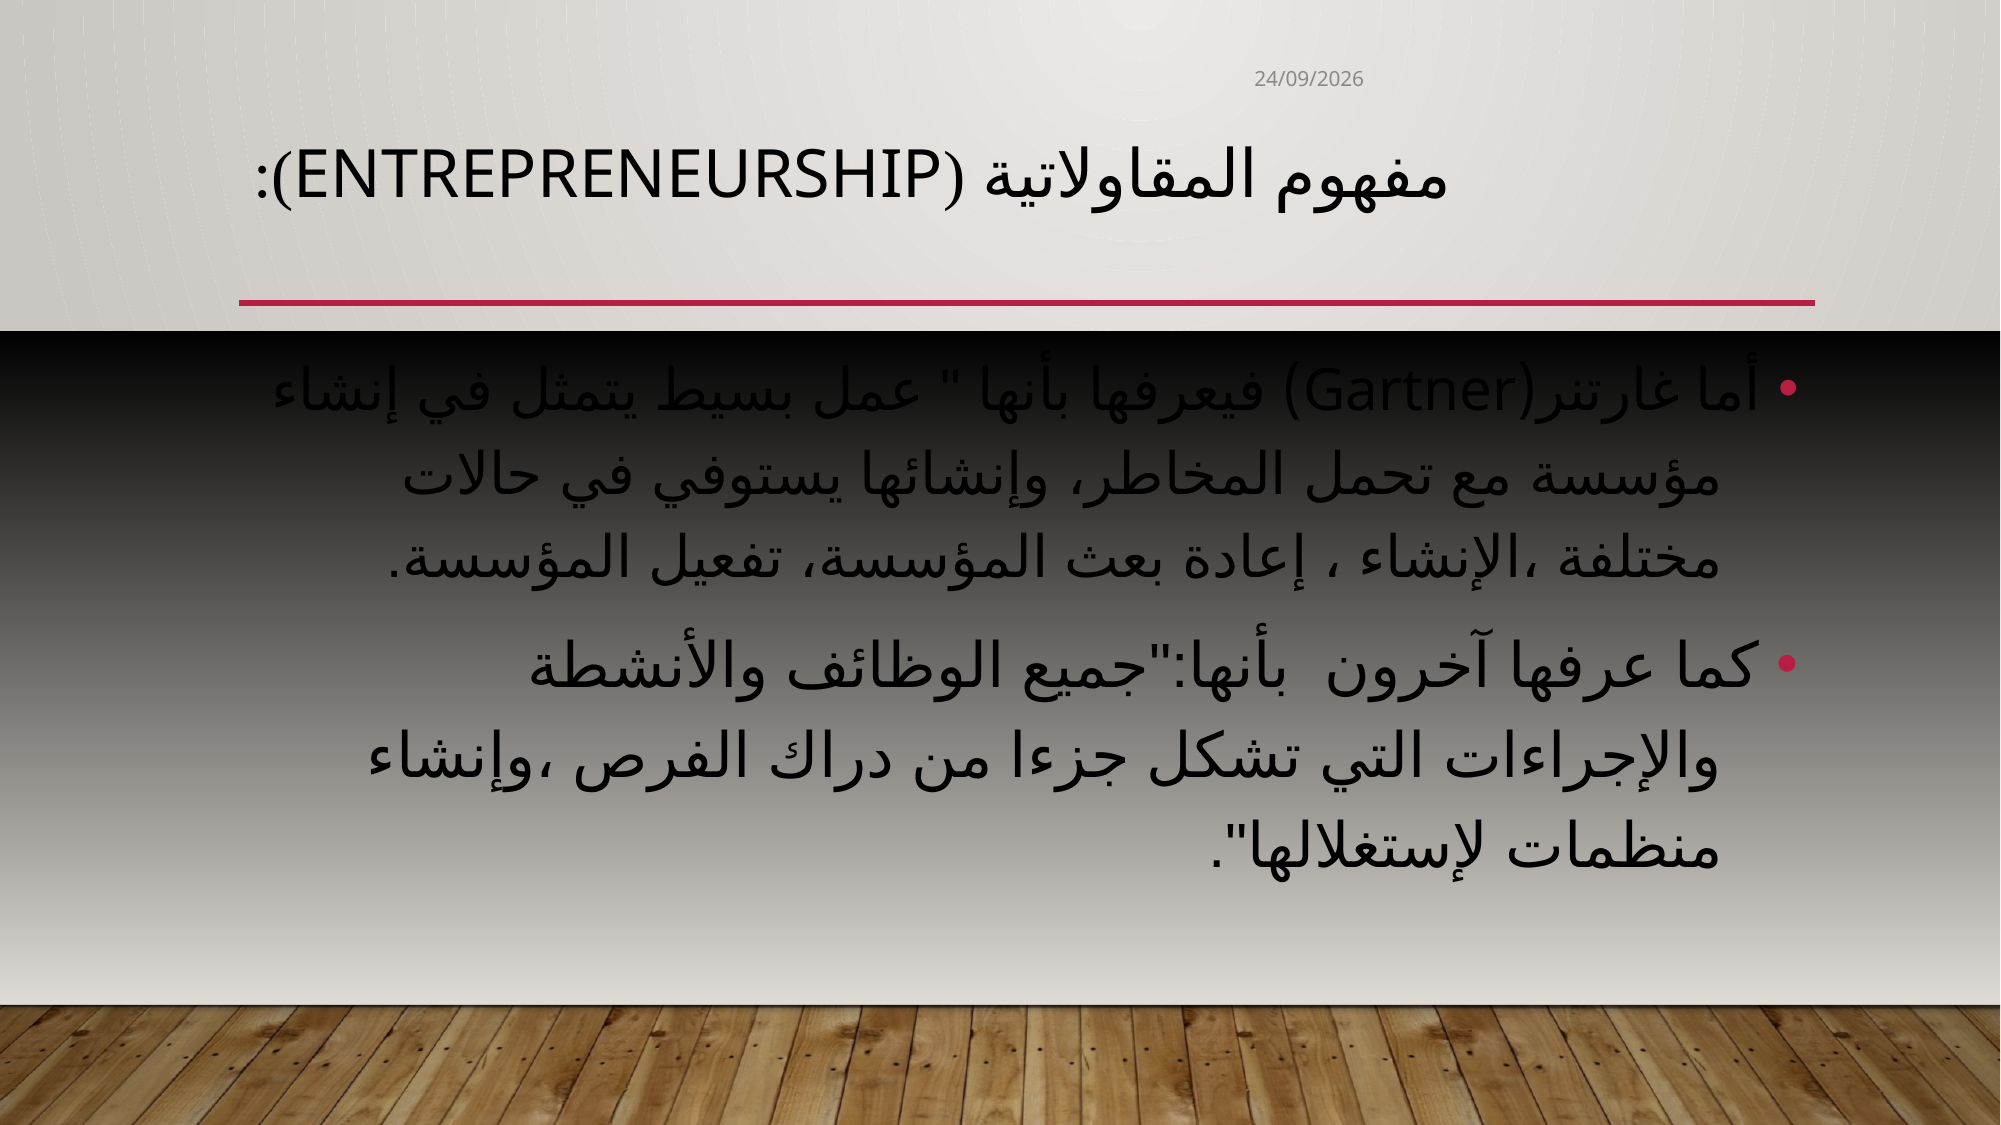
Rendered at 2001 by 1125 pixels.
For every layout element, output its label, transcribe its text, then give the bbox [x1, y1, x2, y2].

text_box 19/02/2020 [1239, 54, 1814, 105]
list أما غارتنر(Gartner) فيعرفها بأنها " عمل بسيط يتمثل في إنشاء مؤسسة مع تحمل المخاطر، وإنشائها يستوفي في حالات مختلفة ،الإنشاء ، إعادة بعث المؤسسة، تفعيل المؤسسة. كما عرفها آخرون بأنها:"جميع الوظائف والأنشطة والإجراءات التي تشكل جزءا من دراك الفرص ،وإنشاء منظمات لإستغلالها". [238, 330, 1814, 897]
title مفهوم المقاولاتية (Entrepreneurship): [238, 131, 1814, 305]
